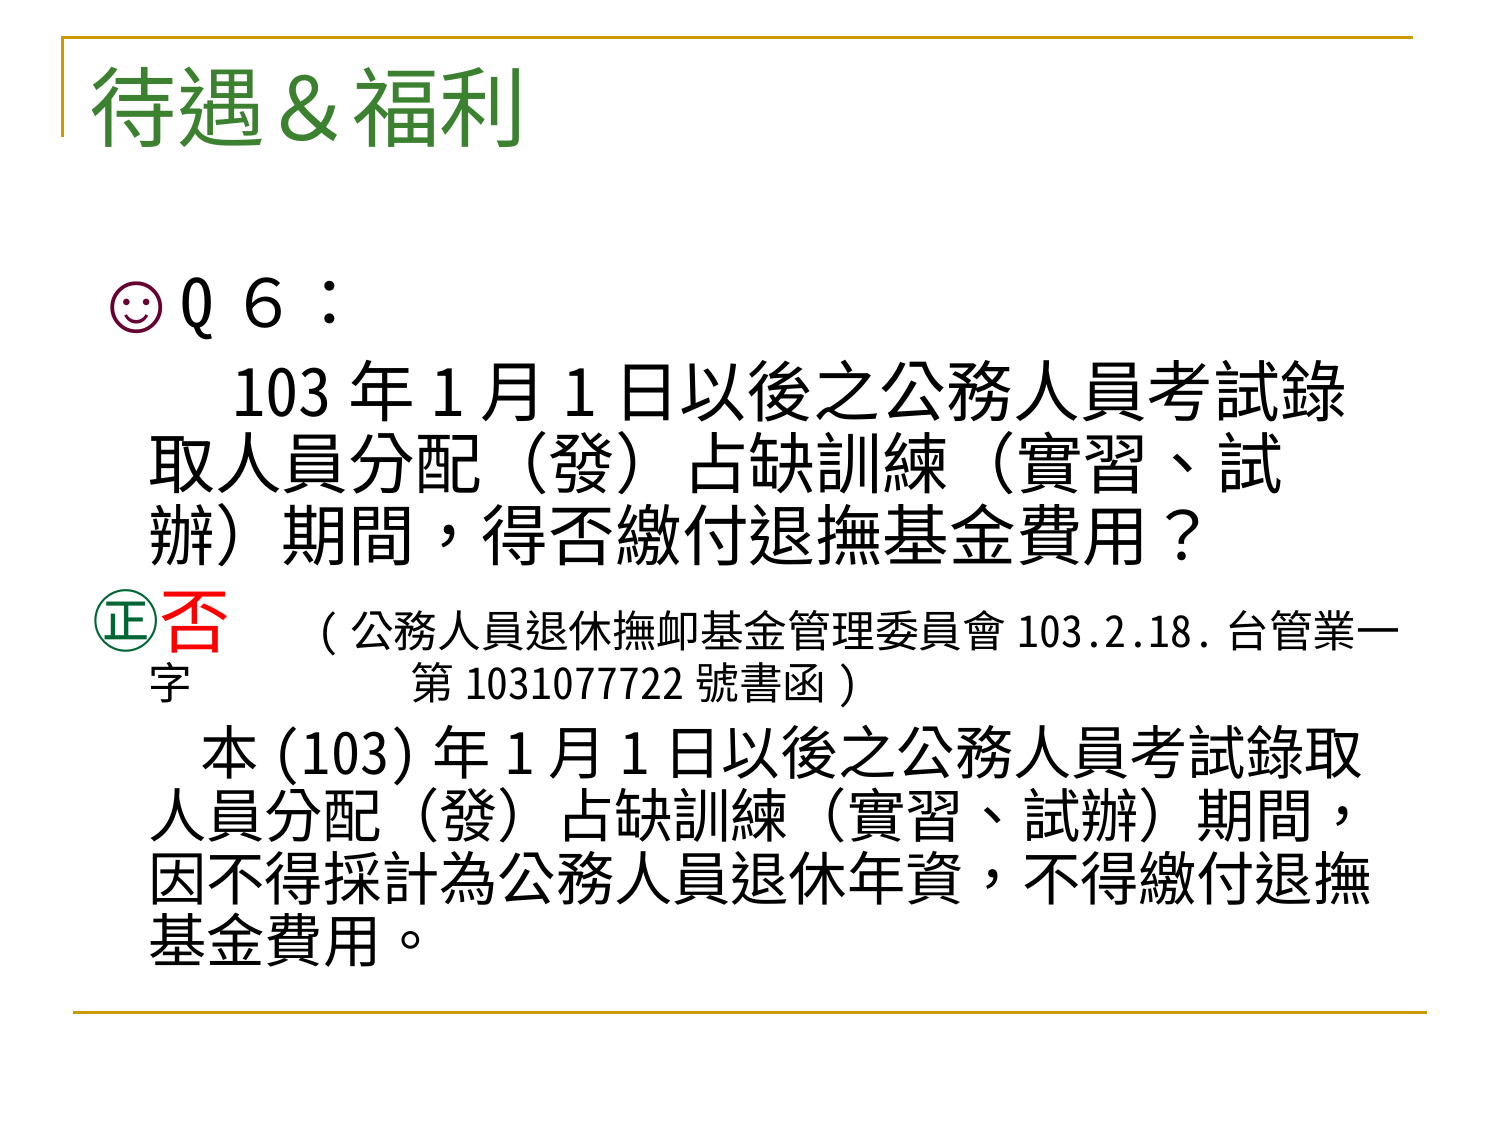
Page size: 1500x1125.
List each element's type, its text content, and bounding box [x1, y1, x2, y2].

title 待遇＆福利 [75, 45, 1426, 233]
list Q６： 103年1月1日以後之公務人員考試錄取人員分配（發）占缺訓練（實習、試辦）期間，得否繳付退撫基金費用？ 否 (公務人員退休撫卹基金管理委員會103.2.18.台管業一字 第1031077722號書函) 本(103)年1月1日以後之公務人員考試錄取人員分配（發）占缺訓練（實習、試辦）期間，因不得採計為公務人員退休年資，不得繳付退撫基金費用。 [77, 262, 1428, 1005]
